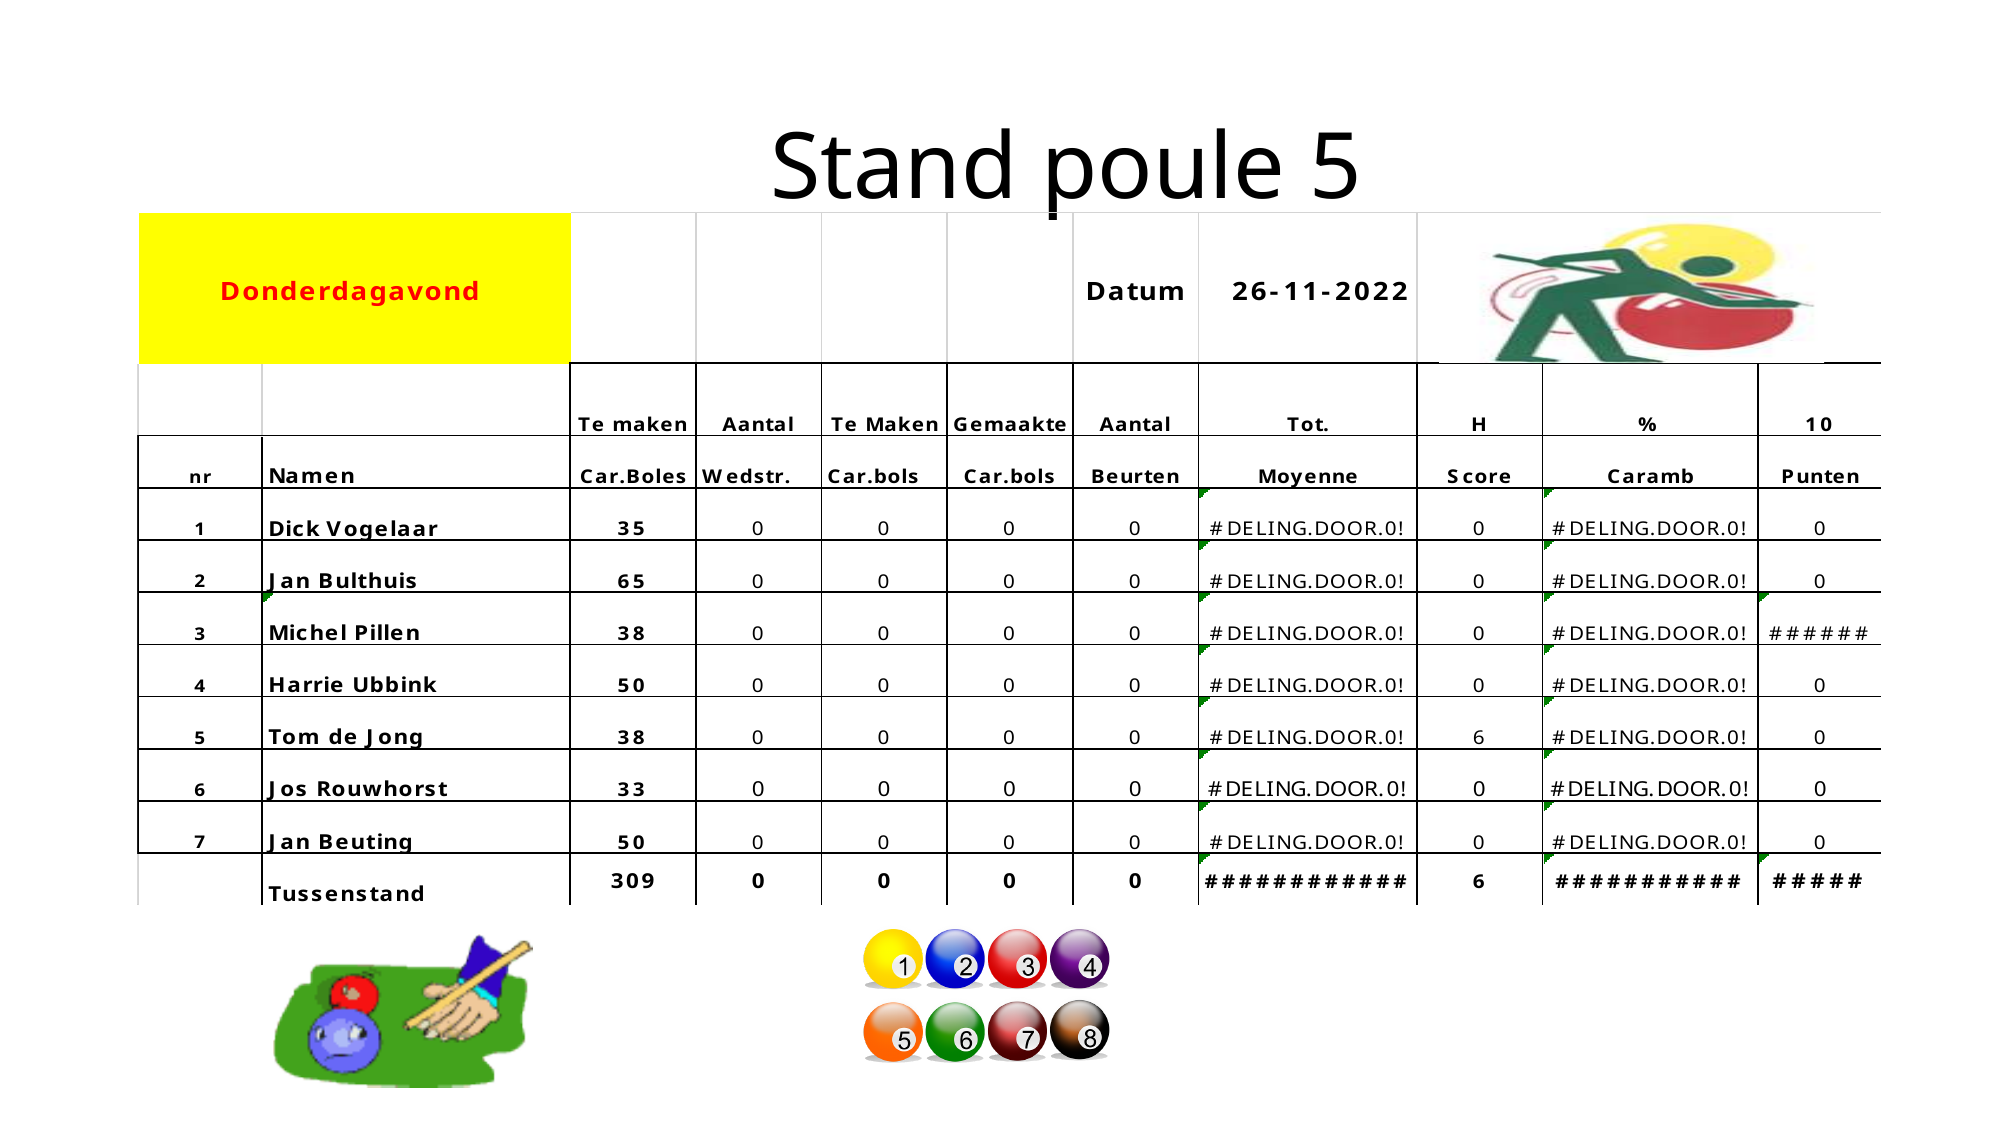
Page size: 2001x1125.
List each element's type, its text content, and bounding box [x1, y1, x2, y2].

picture [862, 919, 1111, 1066]
title Stand poule 5 [137, 59, 1863, 211]
picture [137, 211, 1883, 907]
picture [273, 934, 533, 1088]
